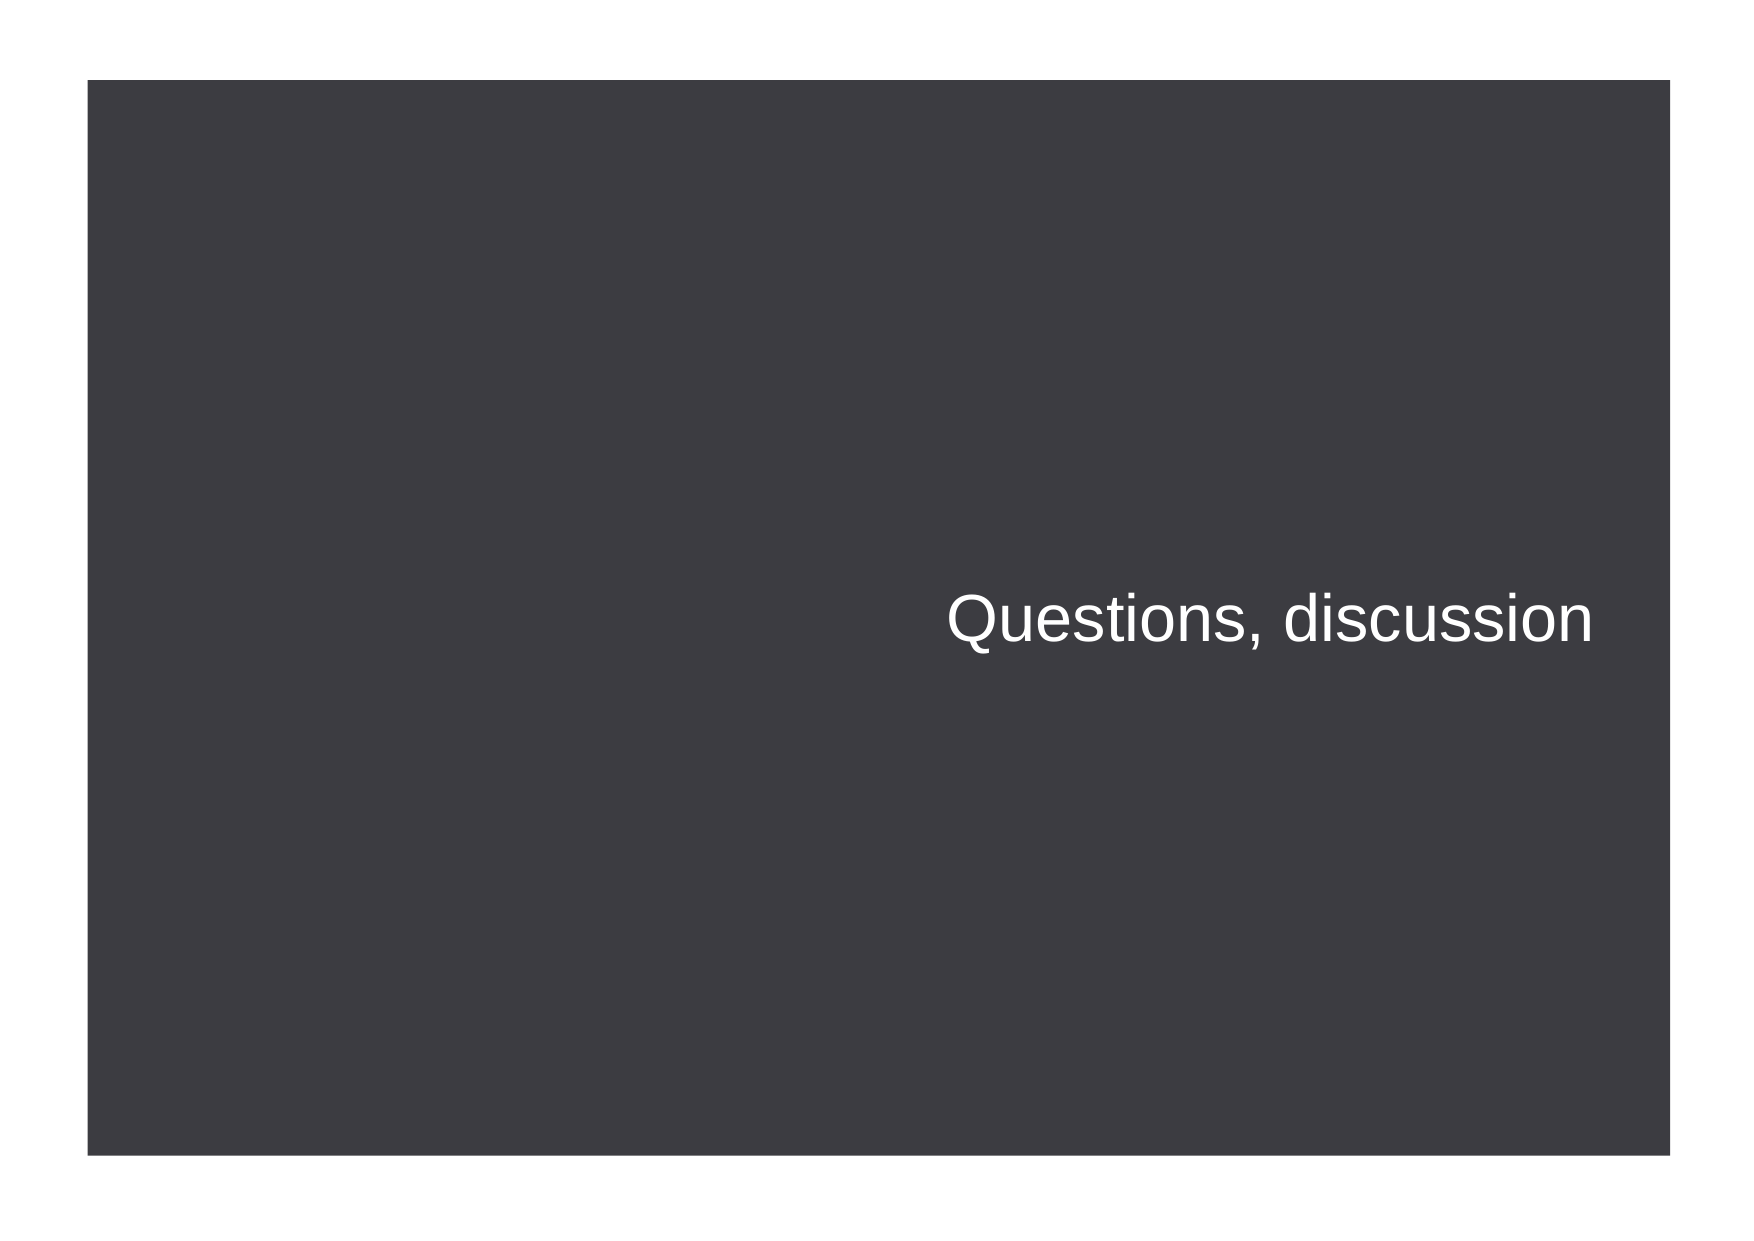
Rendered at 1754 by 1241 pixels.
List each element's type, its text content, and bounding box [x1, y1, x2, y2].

title Questions, discussion [136, 518, 1611, 721]
